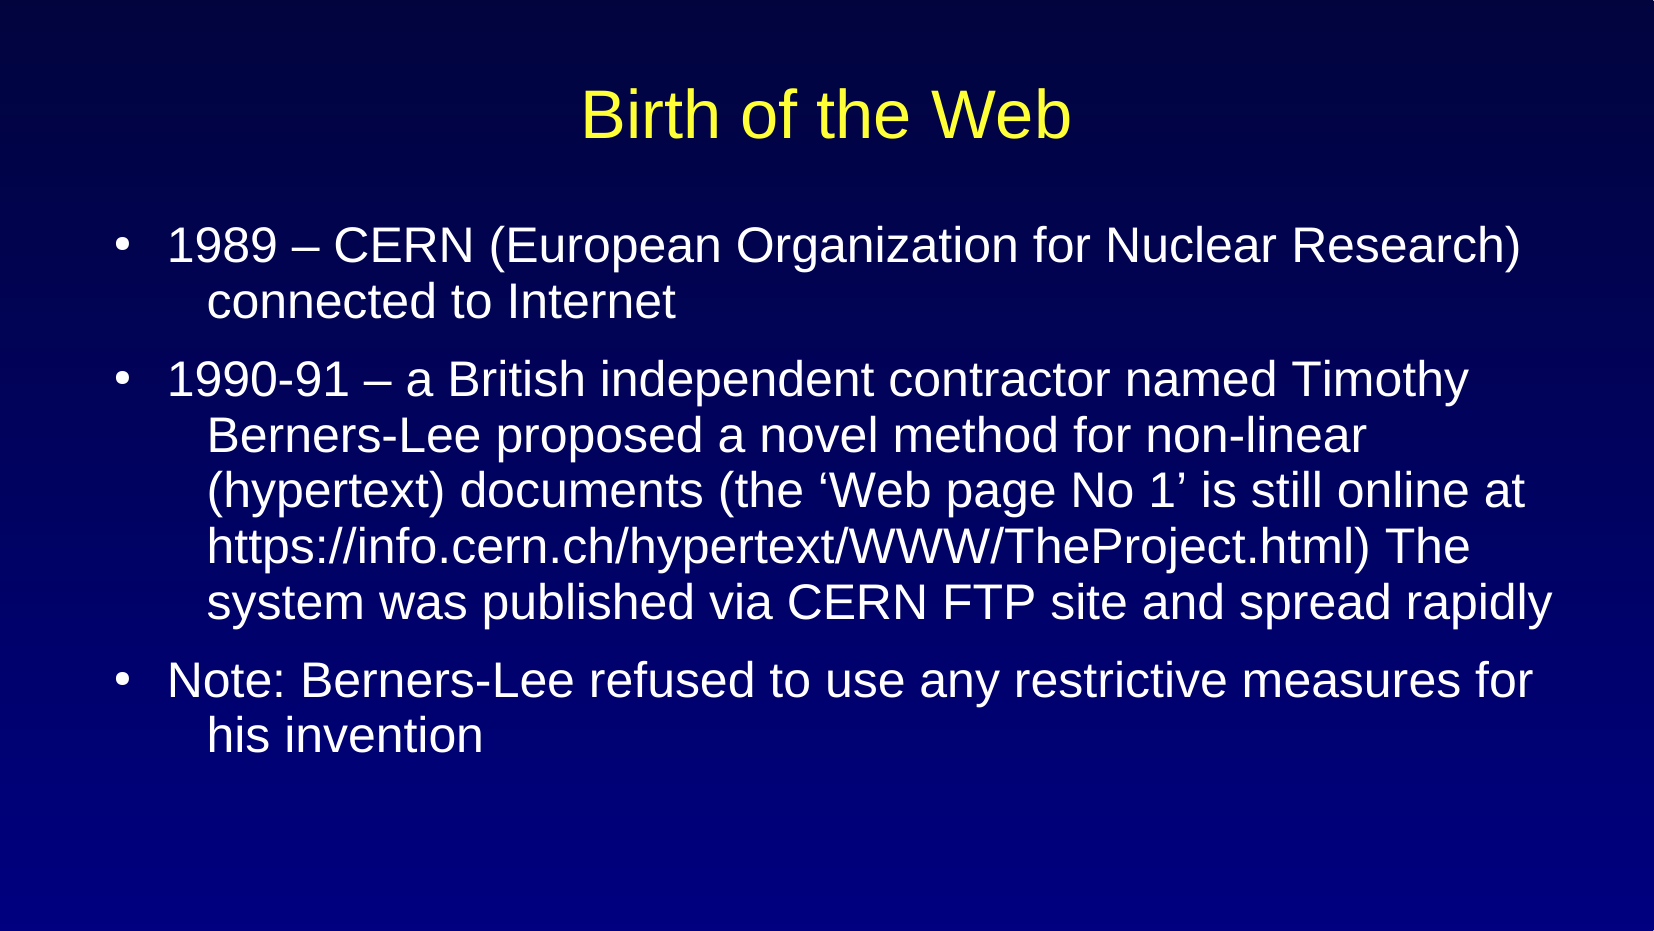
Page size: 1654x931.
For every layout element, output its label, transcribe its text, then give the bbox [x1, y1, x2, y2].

title Birth of the Web [82, 37, 1571, 193]
list 1989 – CERN (European Organization for Nuclear Research) connected to Internet 1990-91 – a British independent contractor named Timothy Berners-Lee proposed a novel method for non-linear (hypertext) documents (the ‘Web page No 1’ is still online at https://info.cern.ch/hypertext/WWW/TheProject.html) The system was published via CERN FTP site and spread rapidly Note: Berners-Lee refused to use any restrictive measures for his invention [82, 217, 1571, 764]
